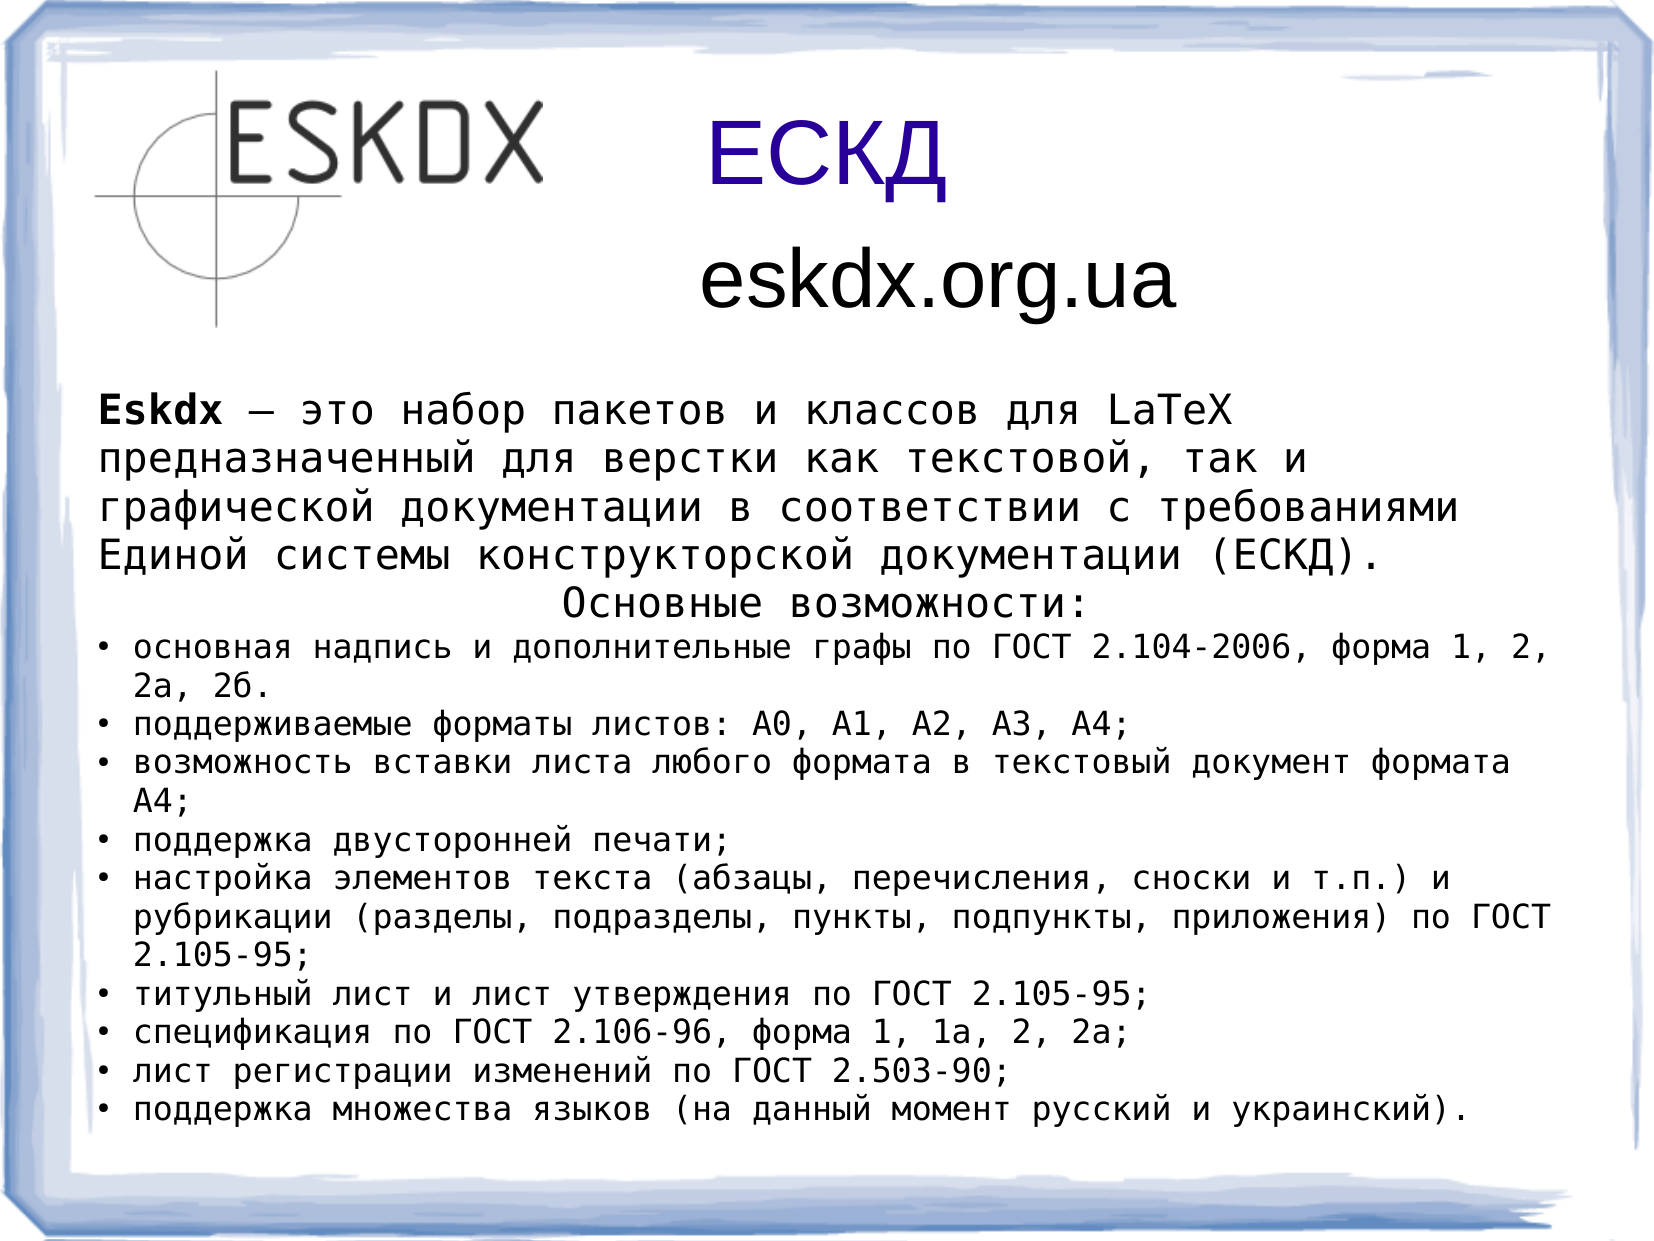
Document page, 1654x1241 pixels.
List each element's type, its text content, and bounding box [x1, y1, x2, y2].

title ЕСКД [82, 49, 1571, 257]
picture [0, 0, 1654, 1241]
text_box eskdx.org.ua [685, 224, 1382, 343]
text_box Eskdx — это набор пакетов и классов для LaTeX предназначенный для верстки как текстовой, так и графической документации в соответствии с требованиями Единой системы конструкторской документации (ЕСКД). Основные возможности: основная надпись и дополнительные графы по ГОСТ 2.104-2006, форма 1, 2, 2а, 2б. поддерживаемые форматы листов: А0, А1, А2, А3, А4; возможность вставки листа любого формата в текстовый документ формата А4; поддержка двусторонней печати; настройка элементов текста (абзацы, перечисления, сноски и т.п.) и рубрикации (разделы, подразделы, пункты, подпункты, приложения) по ГОСТ 2.105-95; титульный лист и лист утверждения по ГОСТ 2.105-95; спецификация по ГОСТ 2.106-96, форма 1, 1а, 2, 2а; лист регистрации изменений по ГОСТ 2.503-90; поддержка множества языков (на данный момент русский и украинский). [82, 377, 1571, 1136]
